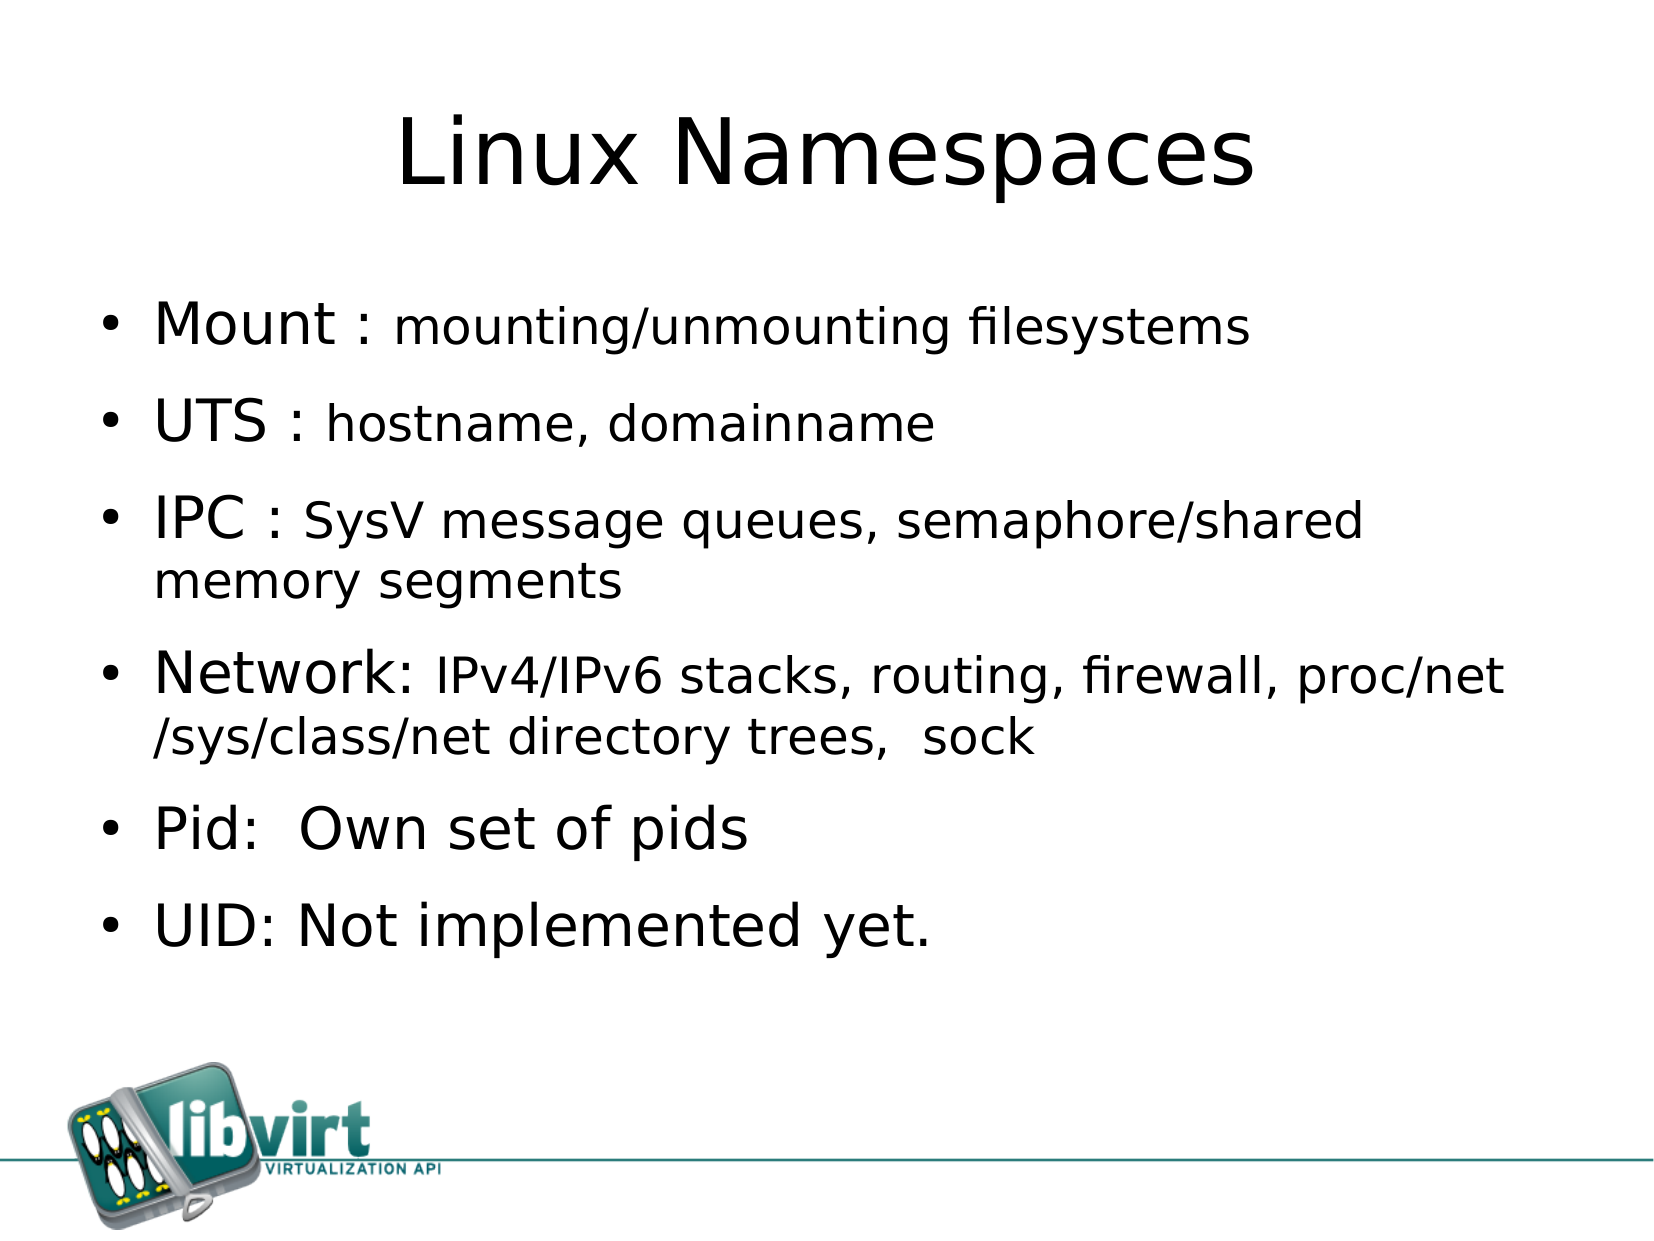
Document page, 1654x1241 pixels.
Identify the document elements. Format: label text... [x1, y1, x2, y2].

title Linux Namespaces [82, 49, 1571, 257]
picture [0, 1062, 1654, 1230]
list Mount : mounting/unmounting filesystems UTS : hostname, domainname IPC : SysV message queues, semaphore/shared memory segments Network: IPv4/IPv6 stacks, routing, firewall, proc/net /sys/class/net directory trees, sock Pid: Own set of pids UID: Not implemented yet. [82, 290, 1571, 1010]
